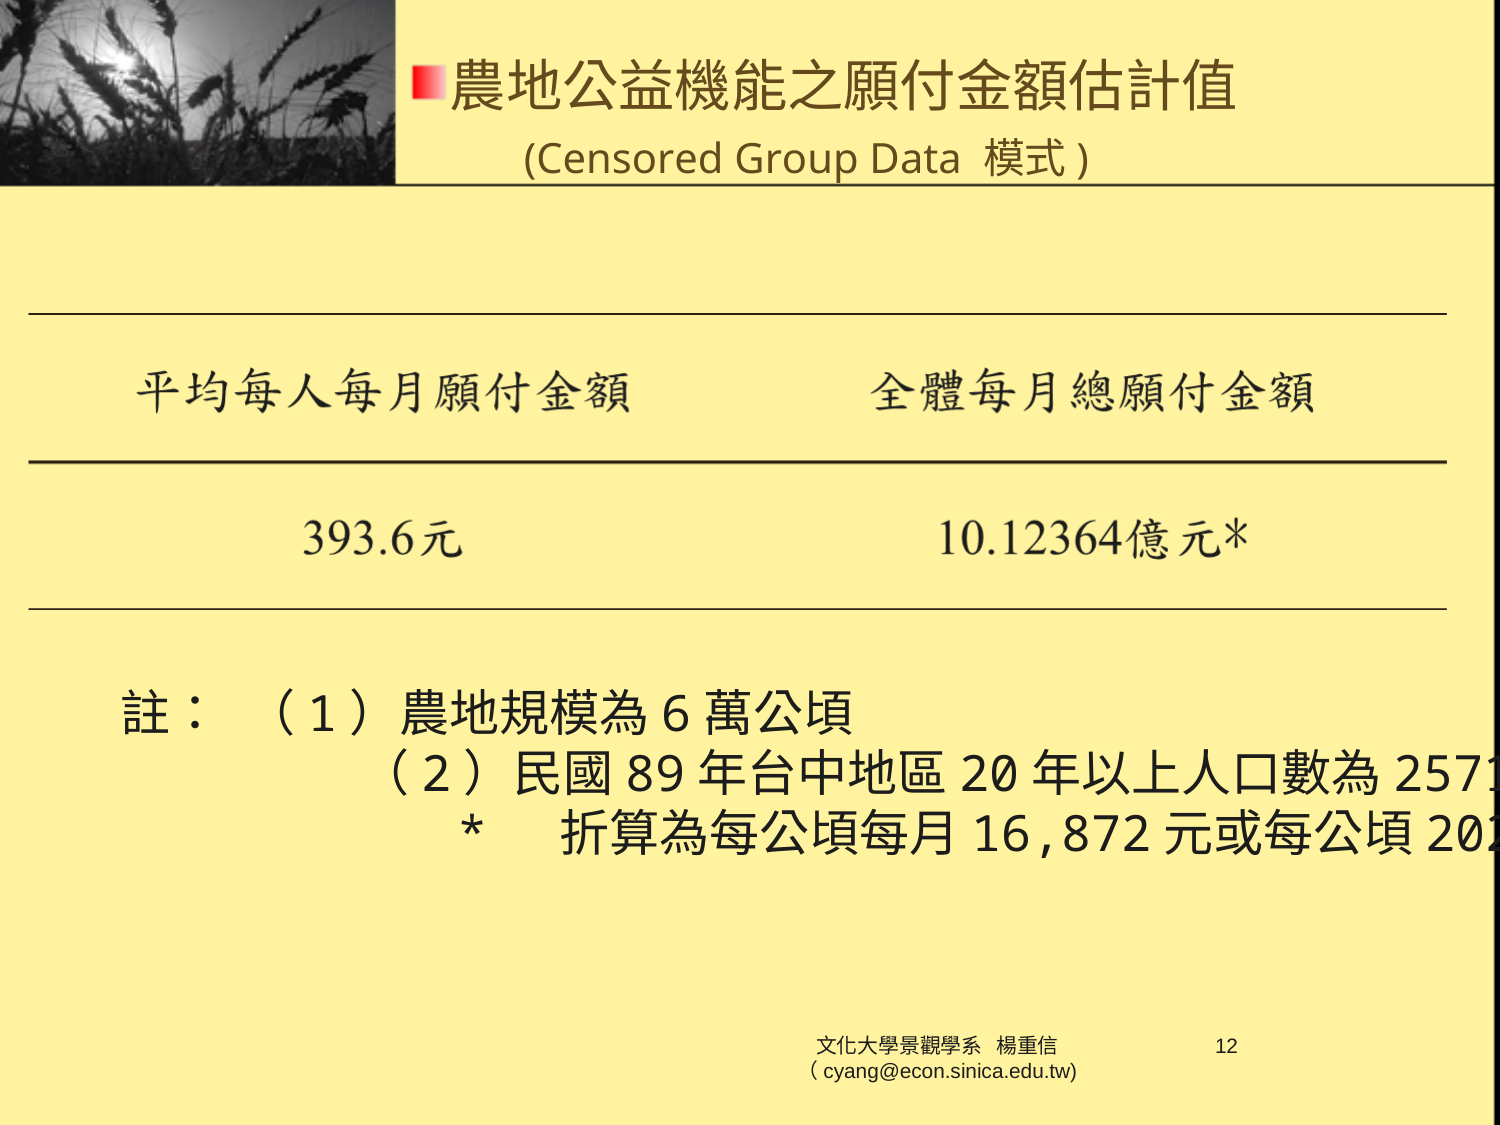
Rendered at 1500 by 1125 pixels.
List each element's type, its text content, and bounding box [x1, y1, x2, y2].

title 農地公益機能之願付金額估計值 (Censored Group Data 模式) [395, 42, 1450, 173]
picture [28, 313, 1447, 610]
text_box 註： （1）農地規模為6萬公頃 （2）民國89年台中地區20年以上人口數為2571,859人。 * 折算為每公頃每月16,872元或每公頃202,471元。 [82, 674, 1500, 869]
text_box 文化大學景觀學系 楊重信（cyang@econ.sinica.edu.tw) [699, 1025, 1175, 1101]
text_box [1200, 1025, 1413, 1101]
